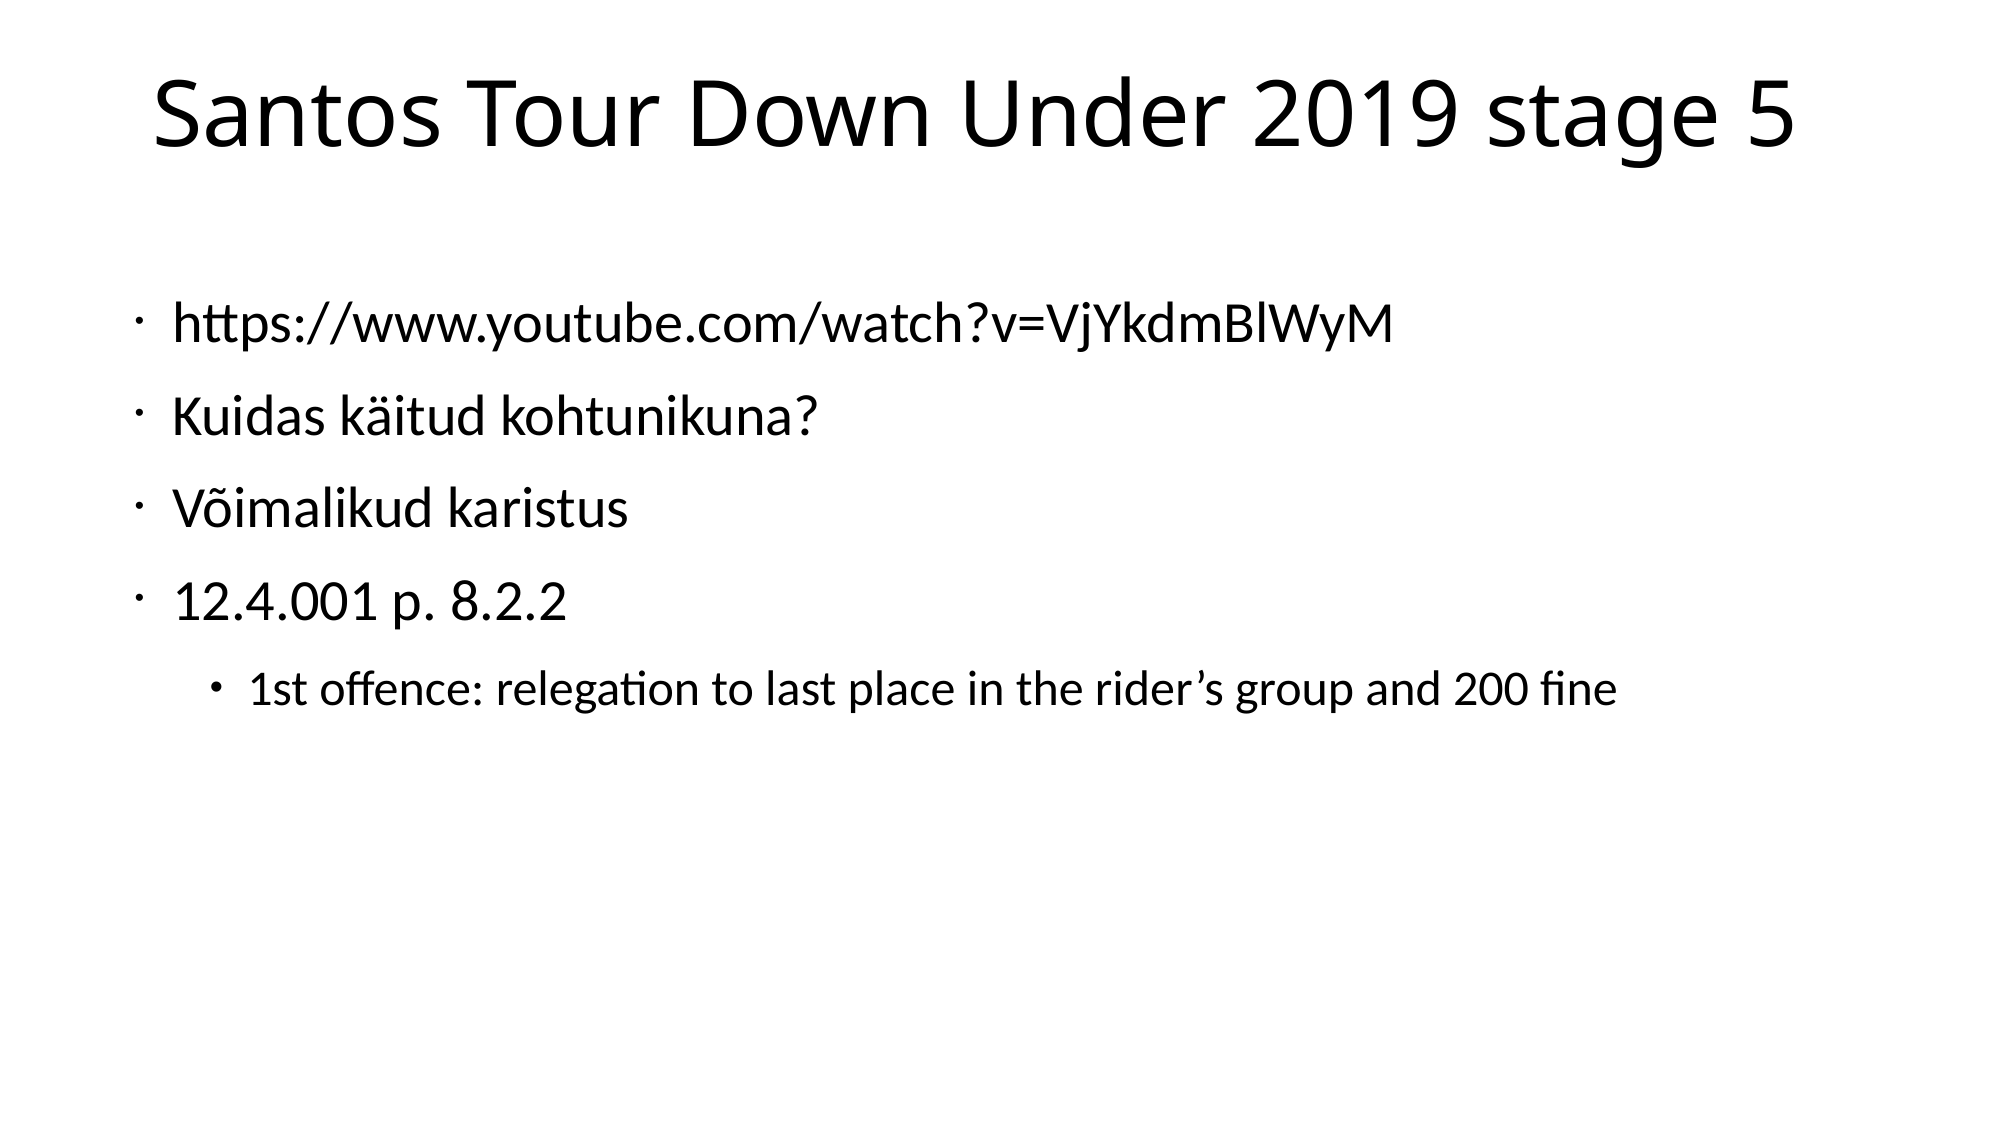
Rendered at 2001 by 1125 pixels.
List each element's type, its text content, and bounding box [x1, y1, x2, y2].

list https://www.youtube.com/watch?v=VjYkdmBlWyM Kuidas käitud kohtunikuna? Võimalikud karistus 12.4.001 p. 8.2.2 1st offence: relegation to last place in the rider’s group and 200 fine [120, 285, 1845, 999]
title Santos Tour Down Under 2019 stage 5 [137, 59, 1863, 278]
